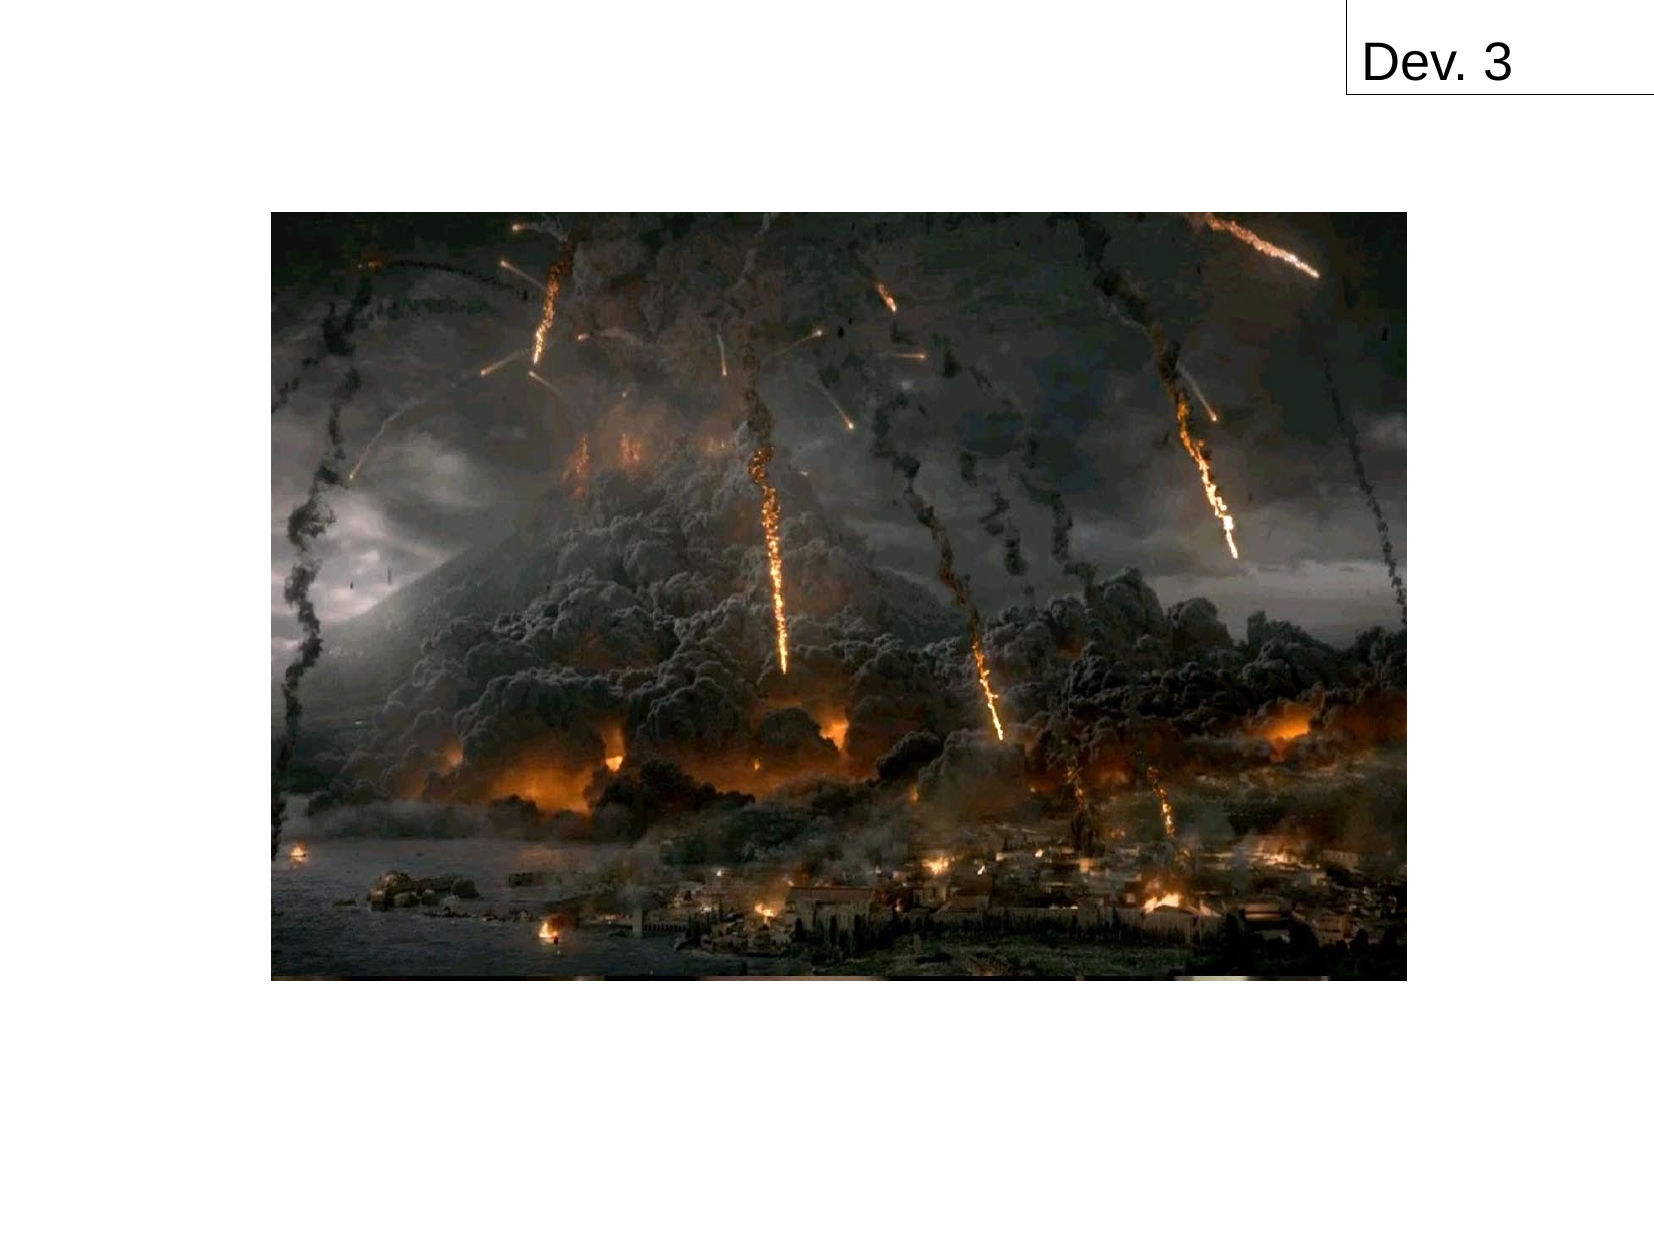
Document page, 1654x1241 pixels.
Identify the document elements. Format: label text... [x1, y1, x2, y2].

text_box Dev. 3 [1346, 23, 1654, 99]
picture [271, 212, 1407, 981]
